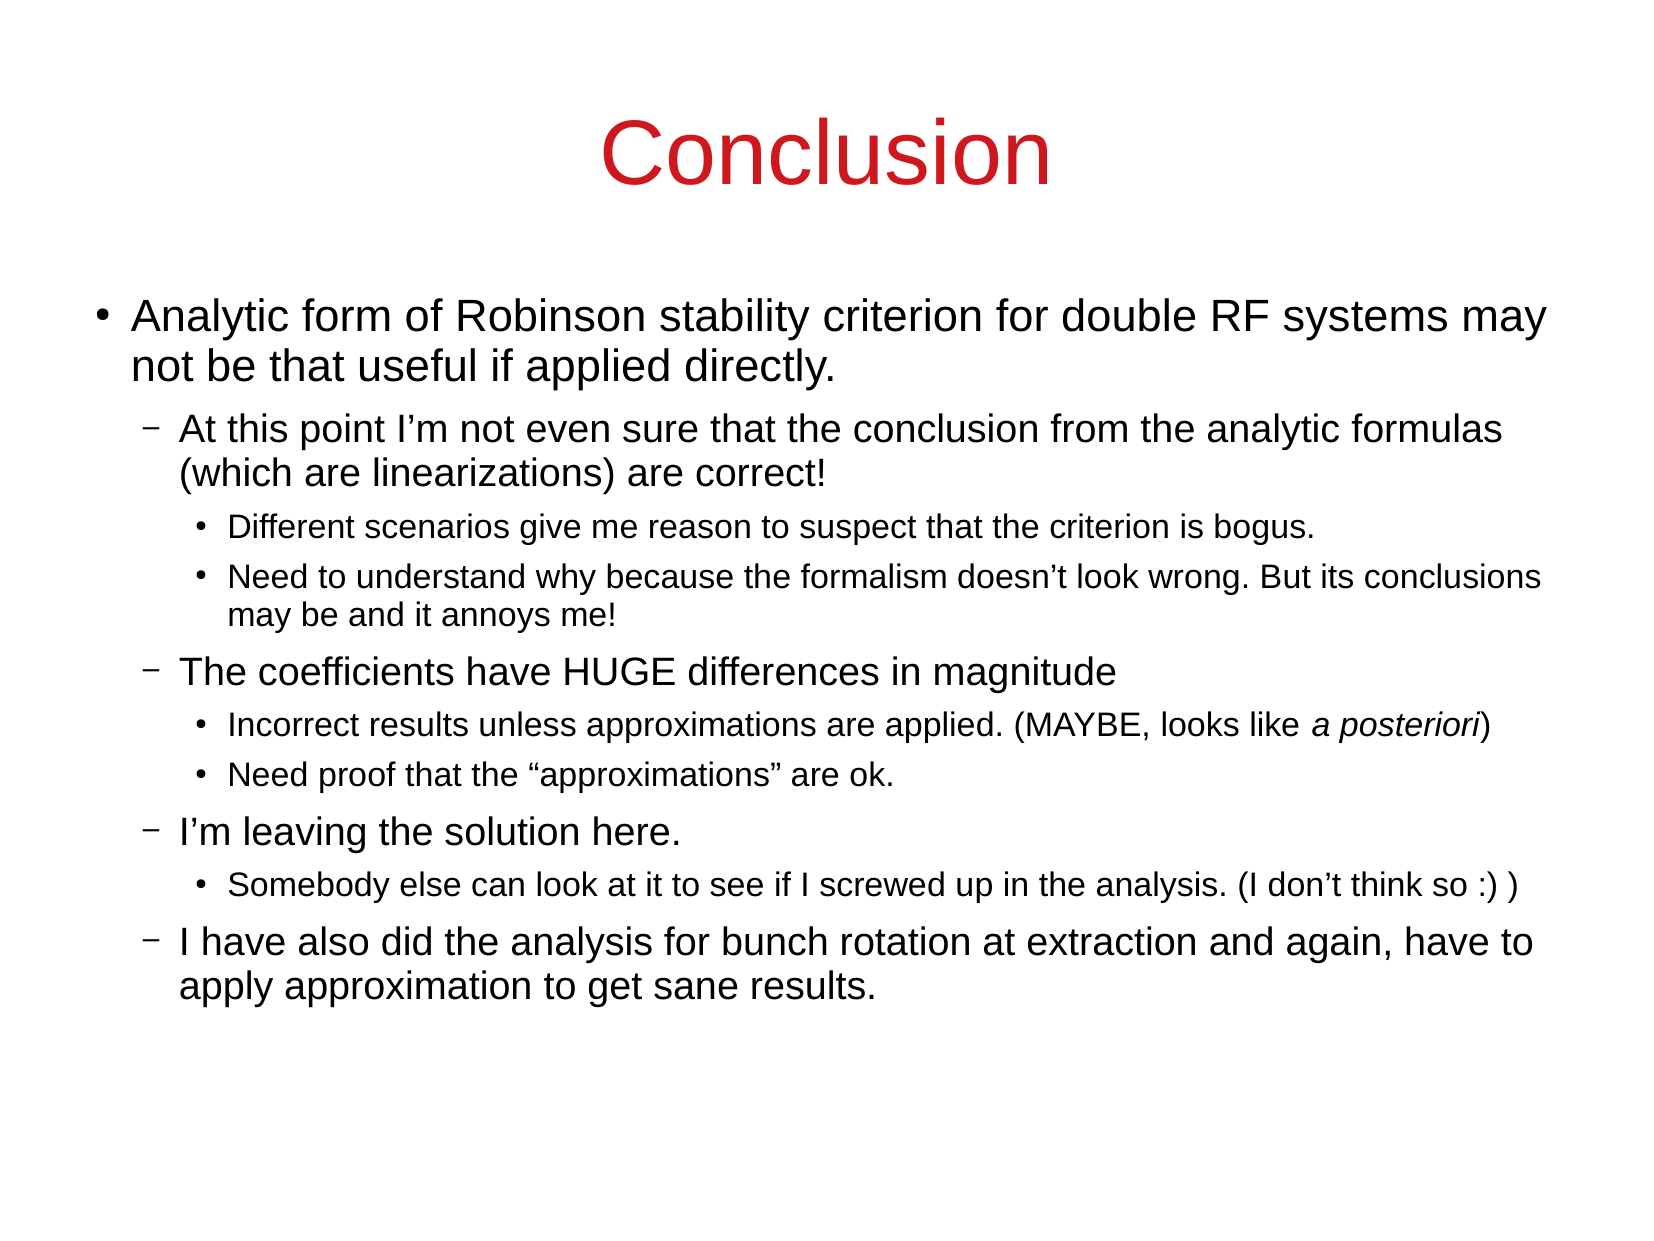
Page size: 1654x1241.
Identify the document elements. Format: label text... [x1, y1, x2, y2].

title Conclusion [82, 49, 1571, 257]
list Analytic form of Robinson stability criterion for double RF systems may not be that useful if applied directly. At this point I’m not even sure that the conclusion from the analytic formulas (which are linearizations) are correct! Different scenarios give me reason to suspect that the criterion is bogus. Need to understand why because the formalism doesn’t look wrong. But its conclusions may be and it annoys me! The coefficients have HUGE differences in magnitude Incorrect results unless approximations are applied. (MAYBE, looks like a posteriori) Need proof that the “approximations” are ok. I’m leaving the solution here. Somebody else can look at it to see if I screwed up in the analysis. (I don’t think so :) ) I have also did the analysis for bunch rotation at extraction and again, have to apply approximation to get sane results. [82, 290, 1571, 1010]
